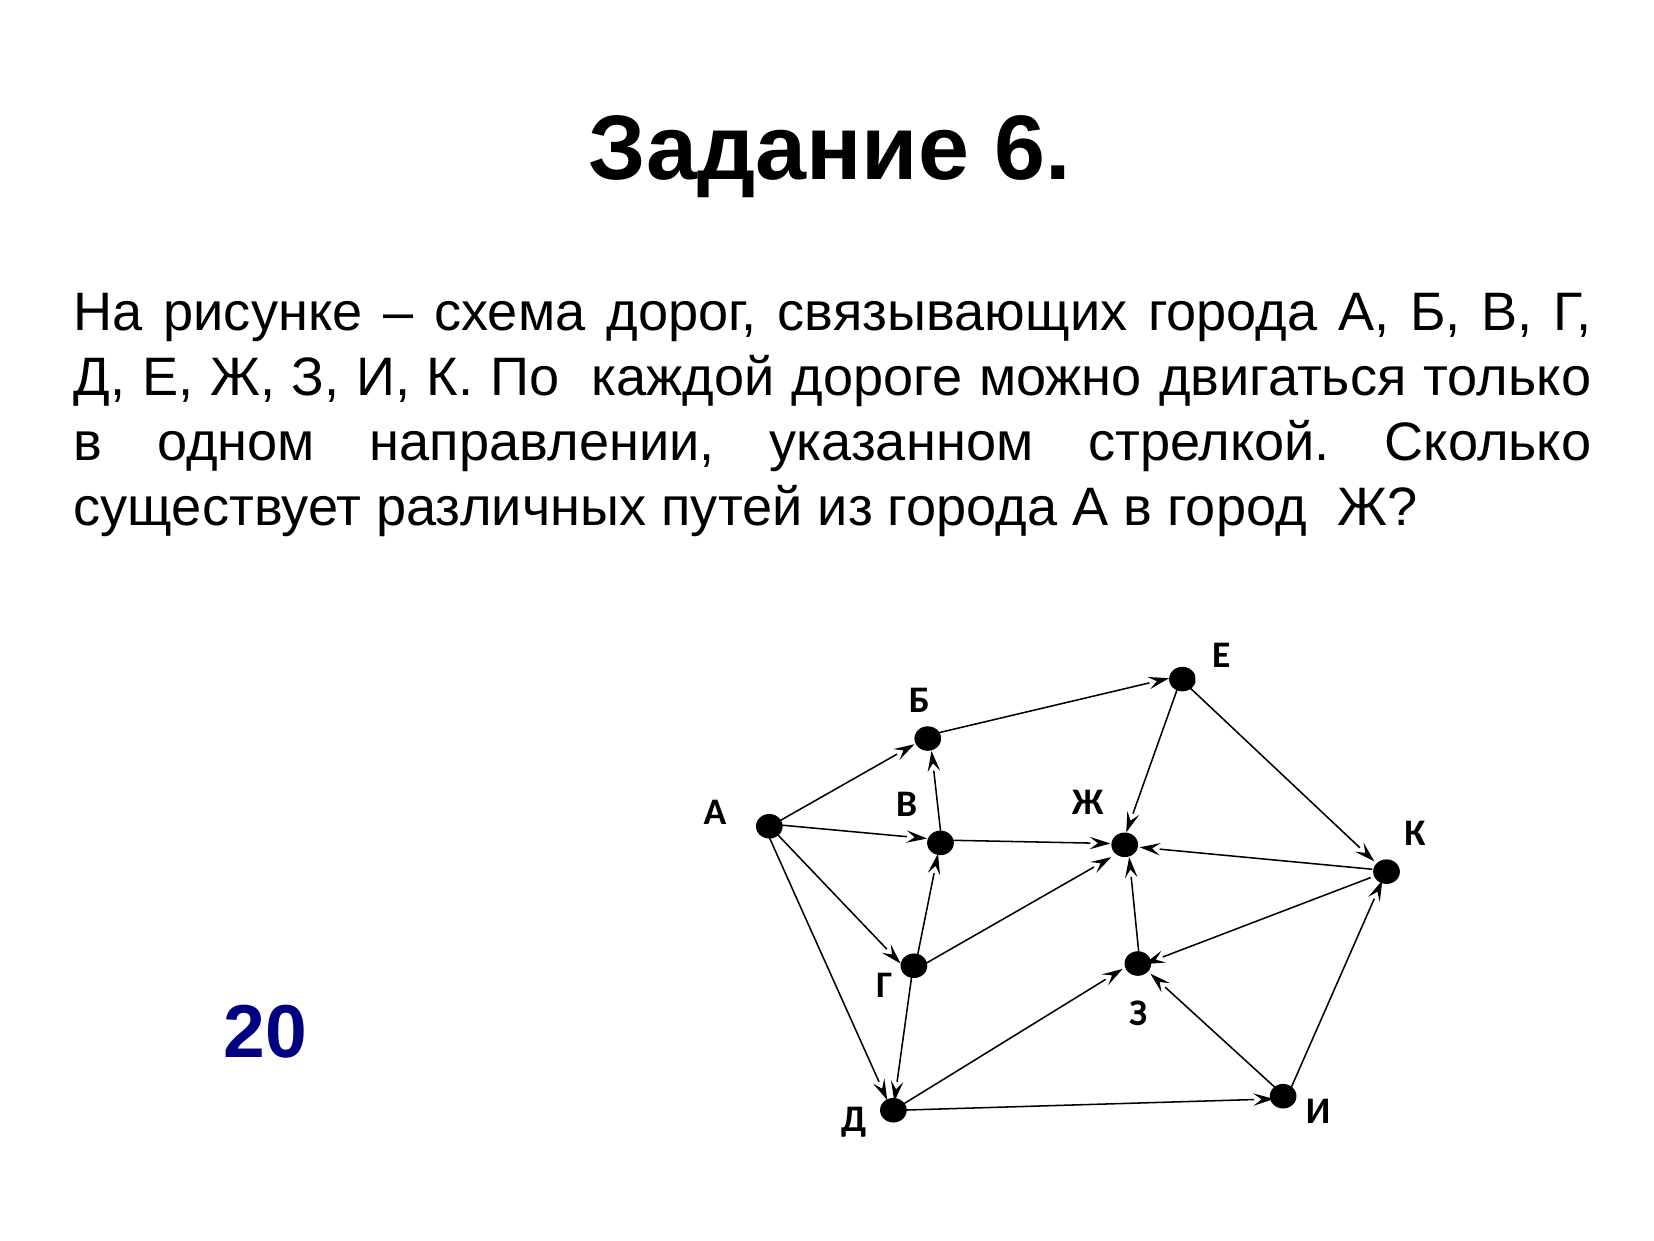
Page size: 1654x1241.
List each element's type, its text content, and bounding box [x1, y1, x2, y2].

text_box Г [850, 963, 915, 1012]
text_box Г [908, 963, 918, 1012]
text_box [1169, 666, 1196, 692]
text_box И [1292, 1089, 1344, 1138]
text_box [918, 964, 928, 978]
title Задание 6. [82, 68, 1571, 268]
text_box [914, 727, 942, 751]
text_box З [1112, 991, 1164, 1040]
text_box [1111, 832, 1139, 858]
text_box Б [893, 678, 946, 727]
text_box [1124, 951, 1152, 976]
text_box А [689, 790, 741, 839]
text_box [918, 954, 927, 966]
text_box [901, 953, 917, 963]
text_box Ж [1061, 780, 1114, 829]
text_box К [1389, 811, 1441, 860]
text_box Д [828, 1097, 880, 1146]
text_box [1373, 859, 1400, 884]
text_box Е [1195, 633, 1247, 682]
text_box [1269, 1083, 1292, 1109]
text_box [880, 1097, 907, 1123]
text_box [927, 830, 954, 856]
text_box [755, 813, 783, 839]
text_box В [880, 782, 933, 831]
list На рисунке – схема дорог, связывающих города А, Б, В, Г, Д, Е, Ж, З, И, К. По каждой дороге можно двигаться только в одном направлении, указанном стрелкой. Сколько существует различных путей из города А в город Ж? 20 [58, 268, 1609, 1194]
